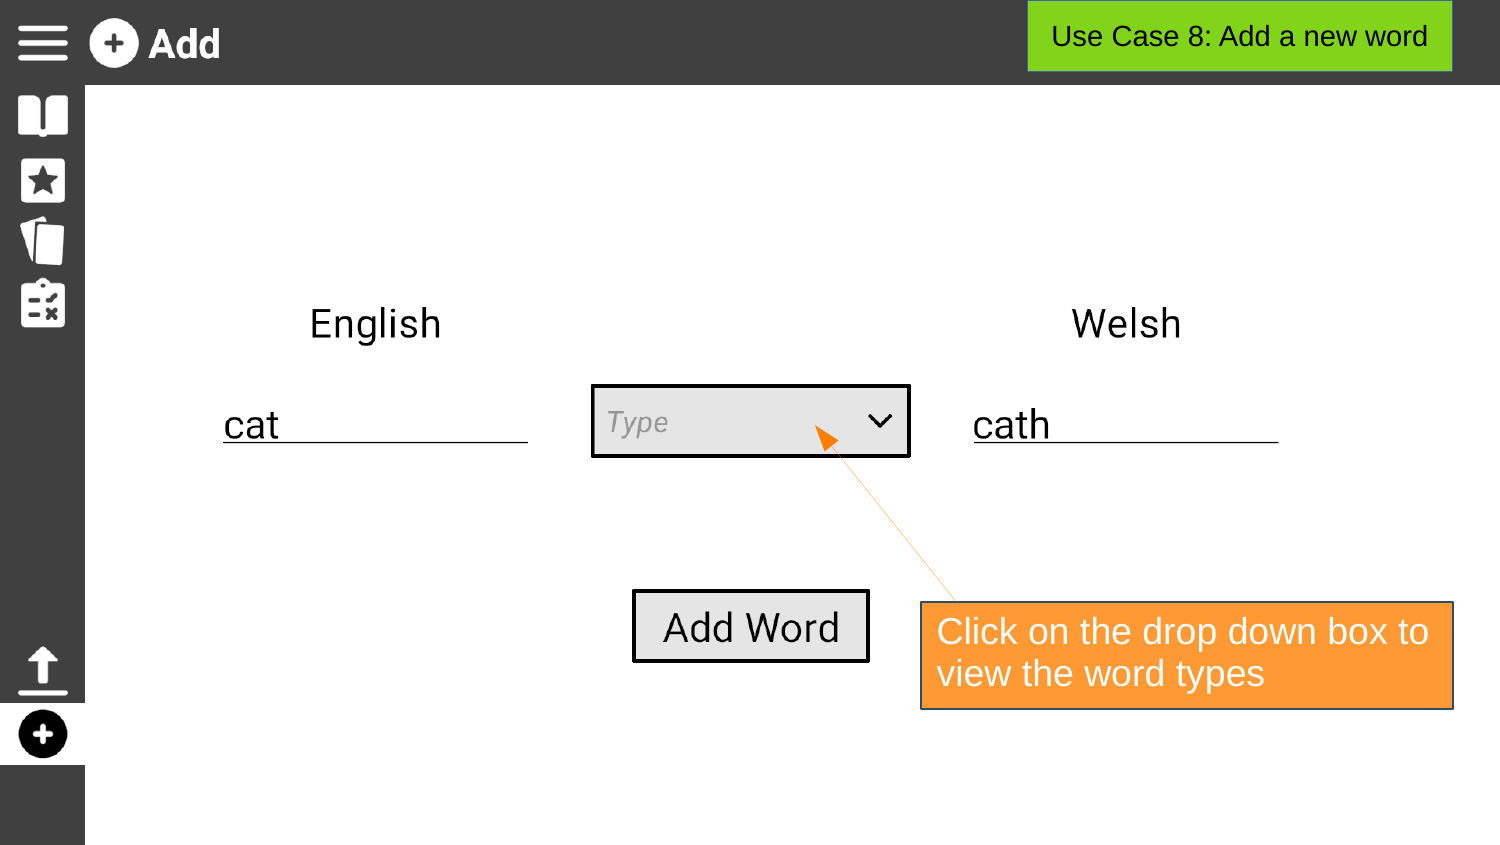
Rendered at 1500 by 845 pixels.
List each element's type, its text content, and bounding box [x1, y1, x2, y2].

picture [0, 0, 1500, 845]
text_box Click on the drop down box to view the word types [920, 602, 1453, 709]
text_box Use Case 8: Add a new word [1027, 0, 1453, 72]
